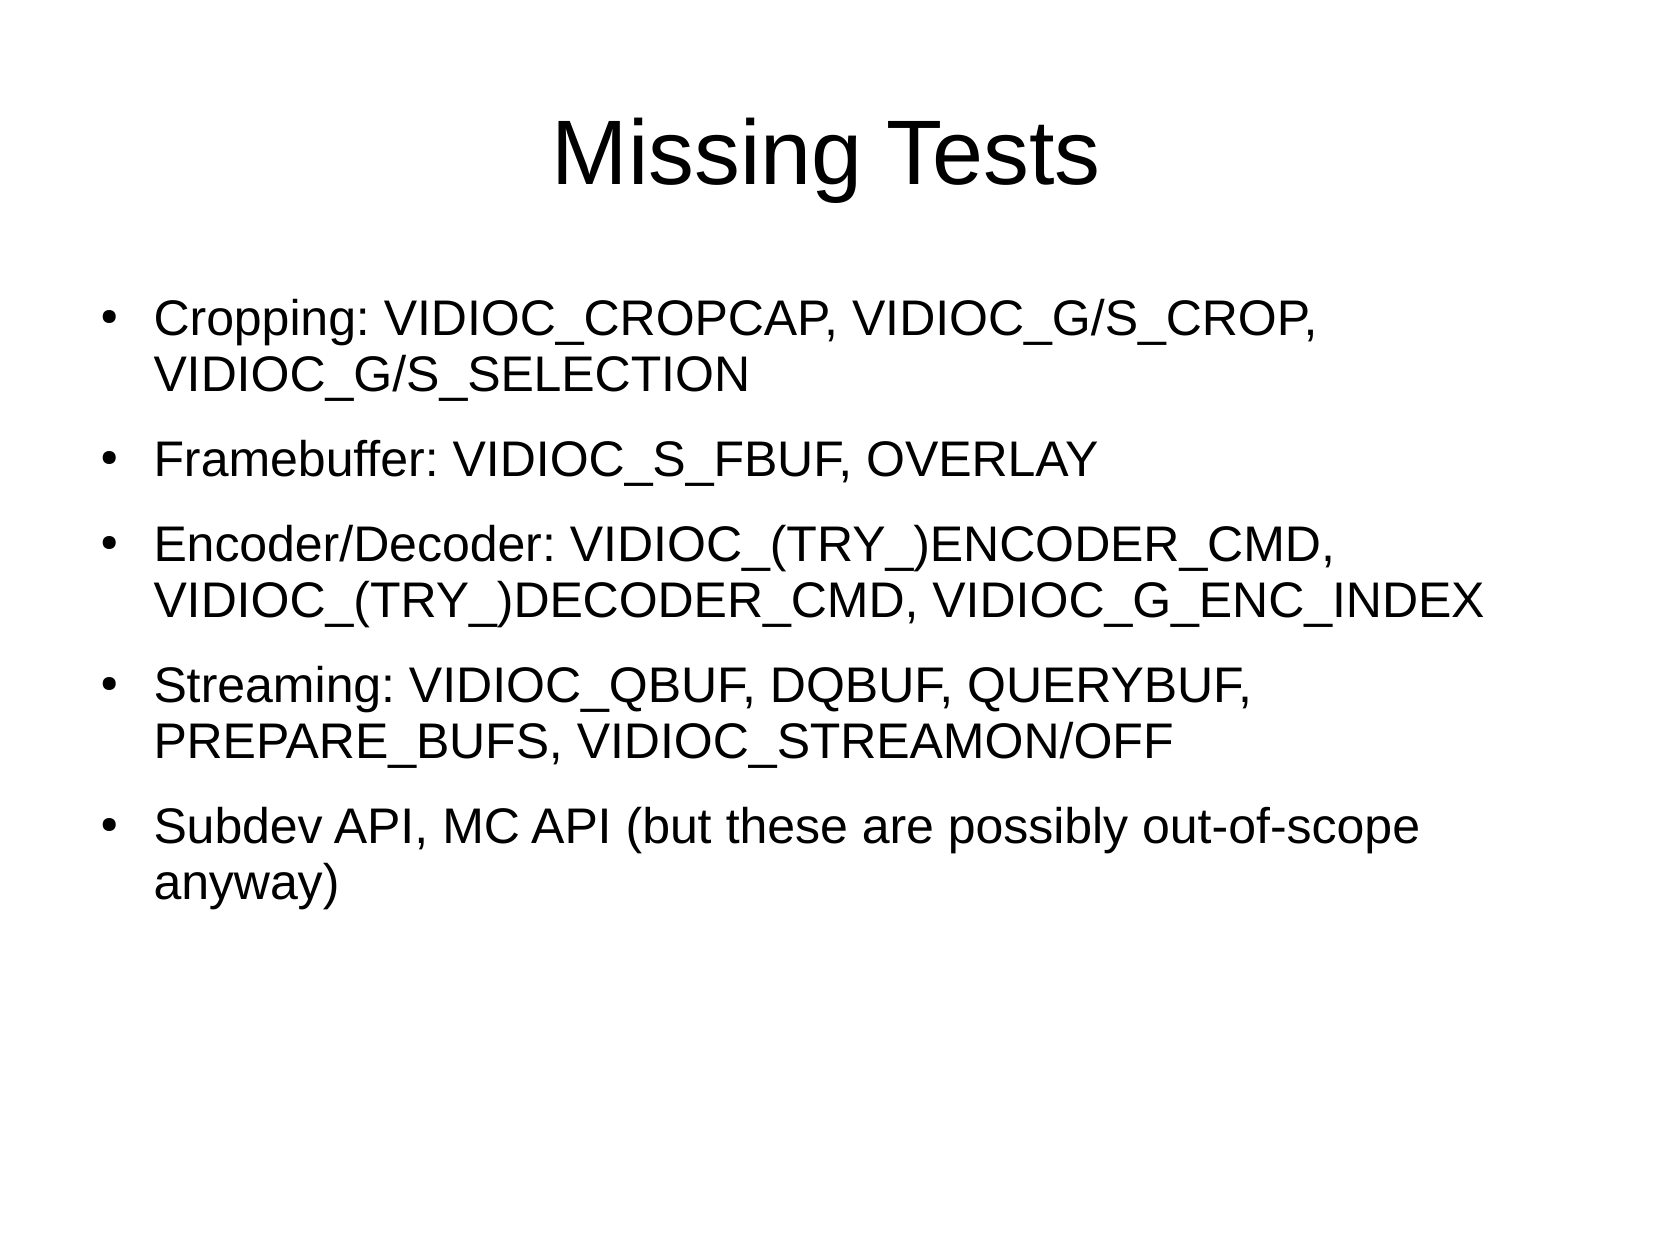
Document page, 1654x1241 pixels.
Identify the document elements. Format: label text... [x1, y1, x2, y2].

list Cropping: VIDIOC_CROPCAP, VIDIOC_G/S_CROP, VIDIOC_G/S_SELECTION Framebuffer: VIDIOC_S_FBUF, OVERLAY Encoder/Decoder: VIDIOC_(TRY_)ENCODER_CMD, VIDIOC_(TRY_)DECODER_CMD, VIDIOC_G_ENC_INDEX Streaming: VIDIOC_QBUF, DQBUF, QUERYBUF, PREPARE_BUFS, VIDIOC_STREAMON/OFF Subdev API, MC API (but these are possibly out-of-scope anyway) [82, 290, 1571, 1010]
title Missing Tests [82, 49, 1571, 257]
